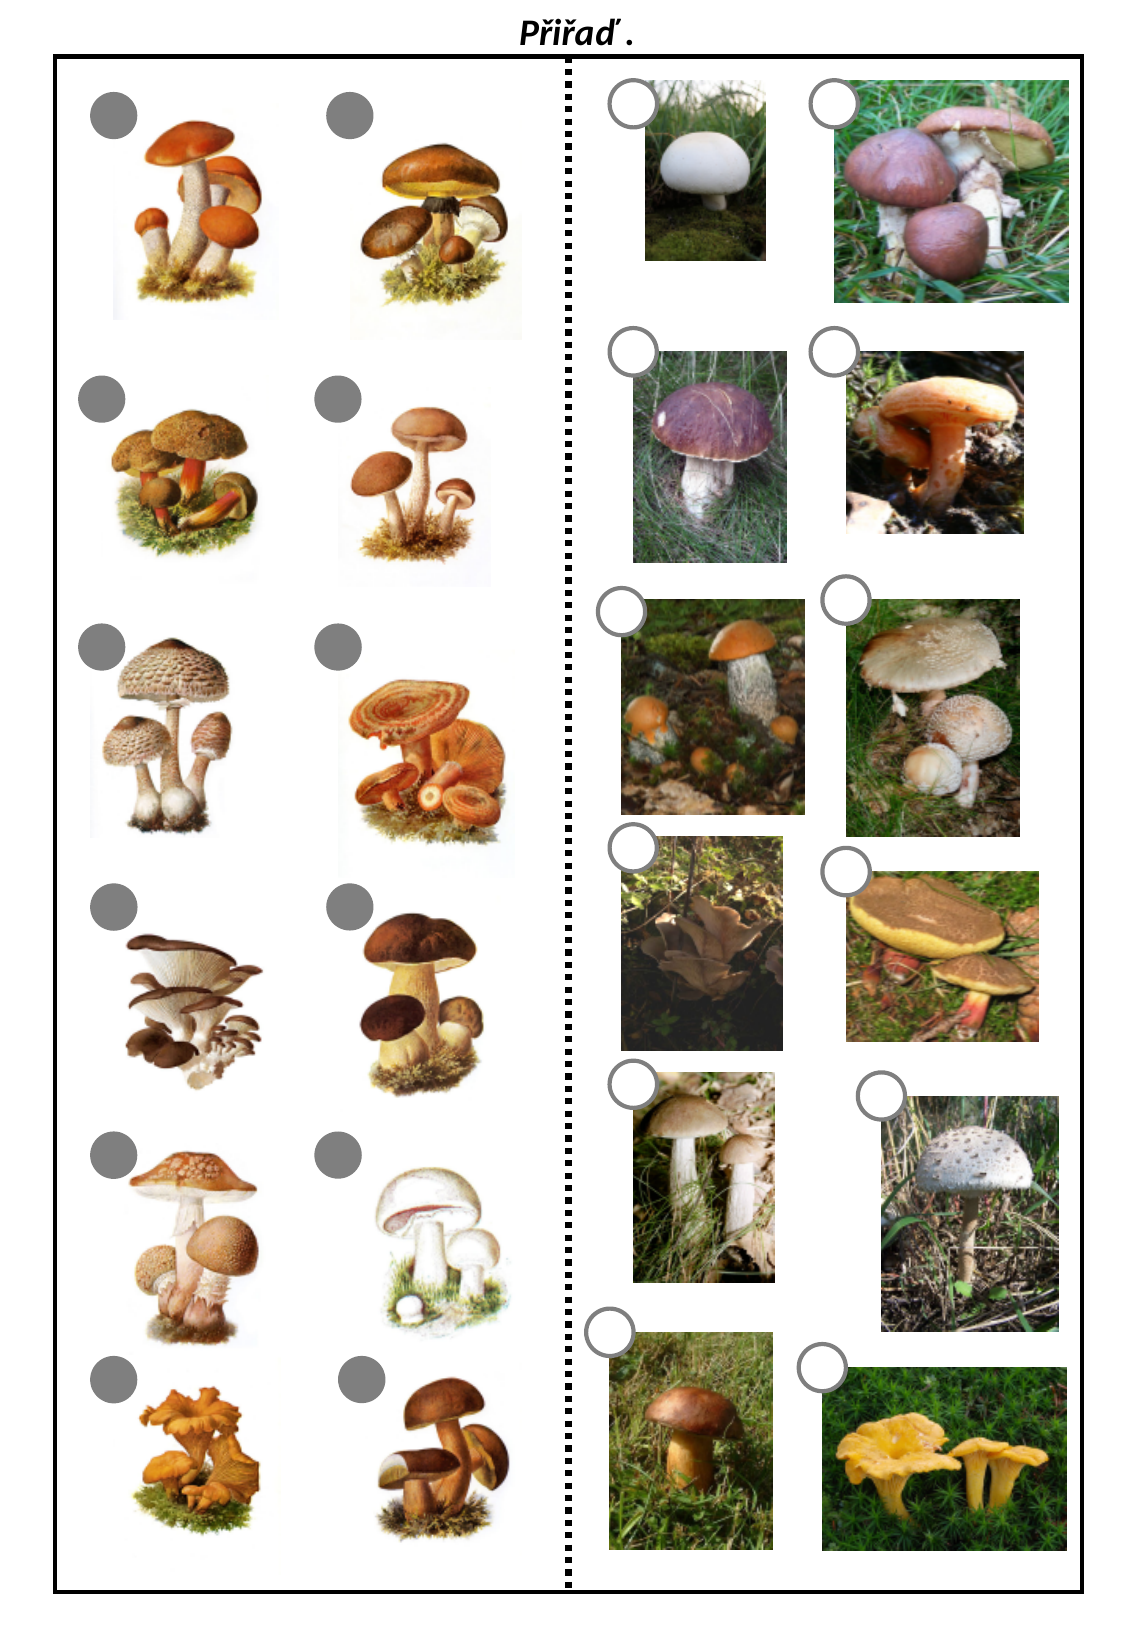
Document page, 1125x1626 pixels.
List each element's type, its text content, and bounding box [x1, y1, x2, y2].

text_box [810, 328, 859, 376]
text_box [338, 1355, 386, 1404]
text_box [609, 80, 658, 128]
picture [361, 1355, 522, 1565]
text_box [314, 623, 362, 671]
picture [338, 895, 504, 1112]
picture [113, 1143, 281, 1575]
text_box [857, 1072, 906, 1120]
text_box [798, 1344, 846, 1392]
text_box [78, 375, 126, 423]
text_box [609, 328, 657, 376]
picture [846, 351, 1024, 534]
text_box [822, 576, 870, 624]
text_box [326, 91, 374, 140]
text_box [90, 1355, 138, 1404]
picture [350, 115, 522, 340]
text_box [586, 1308, 634, 1357]
picture [846, 599, 1020, 837]
text_box Přiřaď . [504, 0, 651, 61]
text_box [90, 1131, 138, 1179]
text_box [90, 91, 138, 140]
picture [633, 351, 787, 563]
picture [621, 599, 805, 815]
picture [846, 871, 1039, 1042]
picture [834, 80, 1069, 303]
text_box [326, 883, 374, 931]
text_box [78, 623, 126, 671]
picture [338, 647, 515, 878]
picture [822, 1367, 1067, 1552]
text_box [822, 847, 870, 896]
picture [645, 80, 766, 261]
picture [881, 1096, 1059, 1332]
picture [633, 1072, 775, 1283]
picture [101, 375, 269, 595]
picture [338, 387, 491, 587]
text_box [609, 1060, 658, 1108]
text_box [90, 883, 138, 931]
text_box [314, 1131, 362, 1179]
text_box [810, 80, 858, 128]
text_box [314, 375, 362, 423]
picture [90, 635, 245, 838]
picture [373, 1166, 516, 1343]
picture [101, 895, 282, 1131]
text_box [609, 824, 657, 872]
picture [113, 103, 279, 320]
picture [621, 836, 783, 1051]
picture [609, 1332, 773, 1551]
text_box [597, 588, 646, 636]
